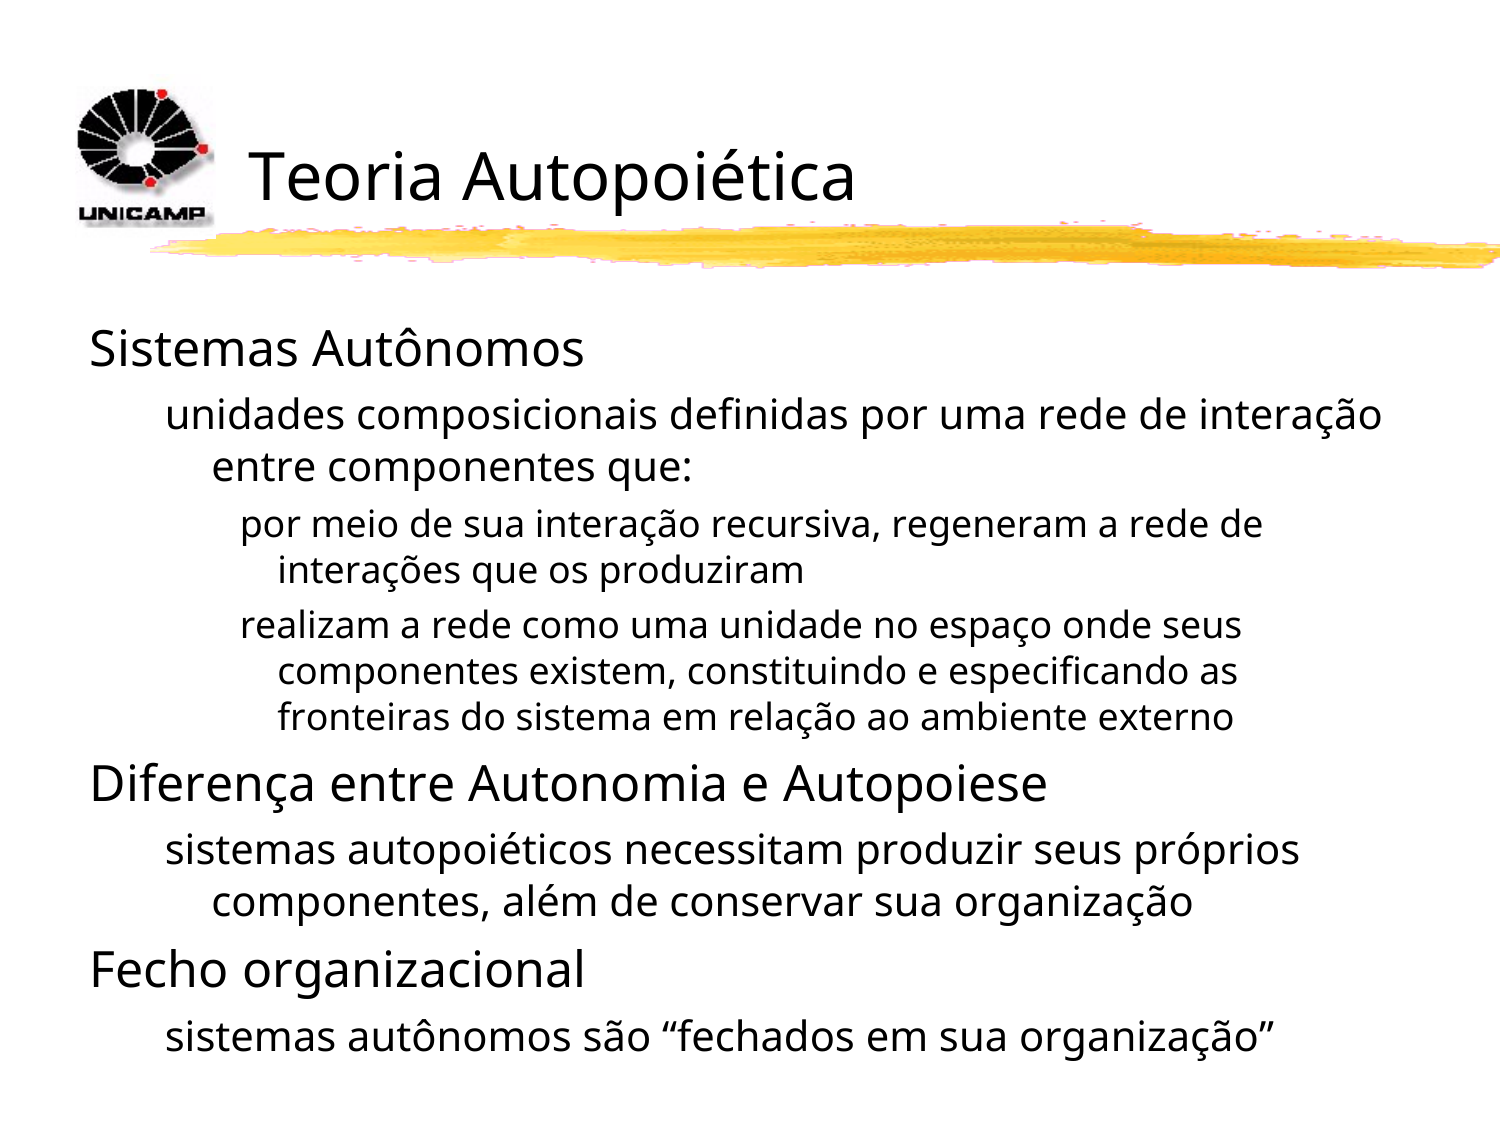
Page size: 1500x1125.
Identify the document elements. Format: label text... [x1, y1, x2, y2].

picture [75, 74, 1500, 279]
list Sistemas Autônomos unidades composicionais definidas por uma rede de interação entre componentes que: por meio de sua interação recursiva, regeneram a rede de interações que os produziram realizam a rede como uma unidade no espaço onde seus componentes existem, constituindo e especificando as fronteiras do sistema em relação ao ambiente externo Diferença entre Autonomia e Autopoiese sistemas autopoiéticos necessitam produzir seus próprios componentes, além de conservar sua organização Fecho organizacional sistemas autônomos são “fechados em sua organização” [74, 309, 1417, 1006]
title Teoria Autopoiética [233, 37, 1434, 225]
